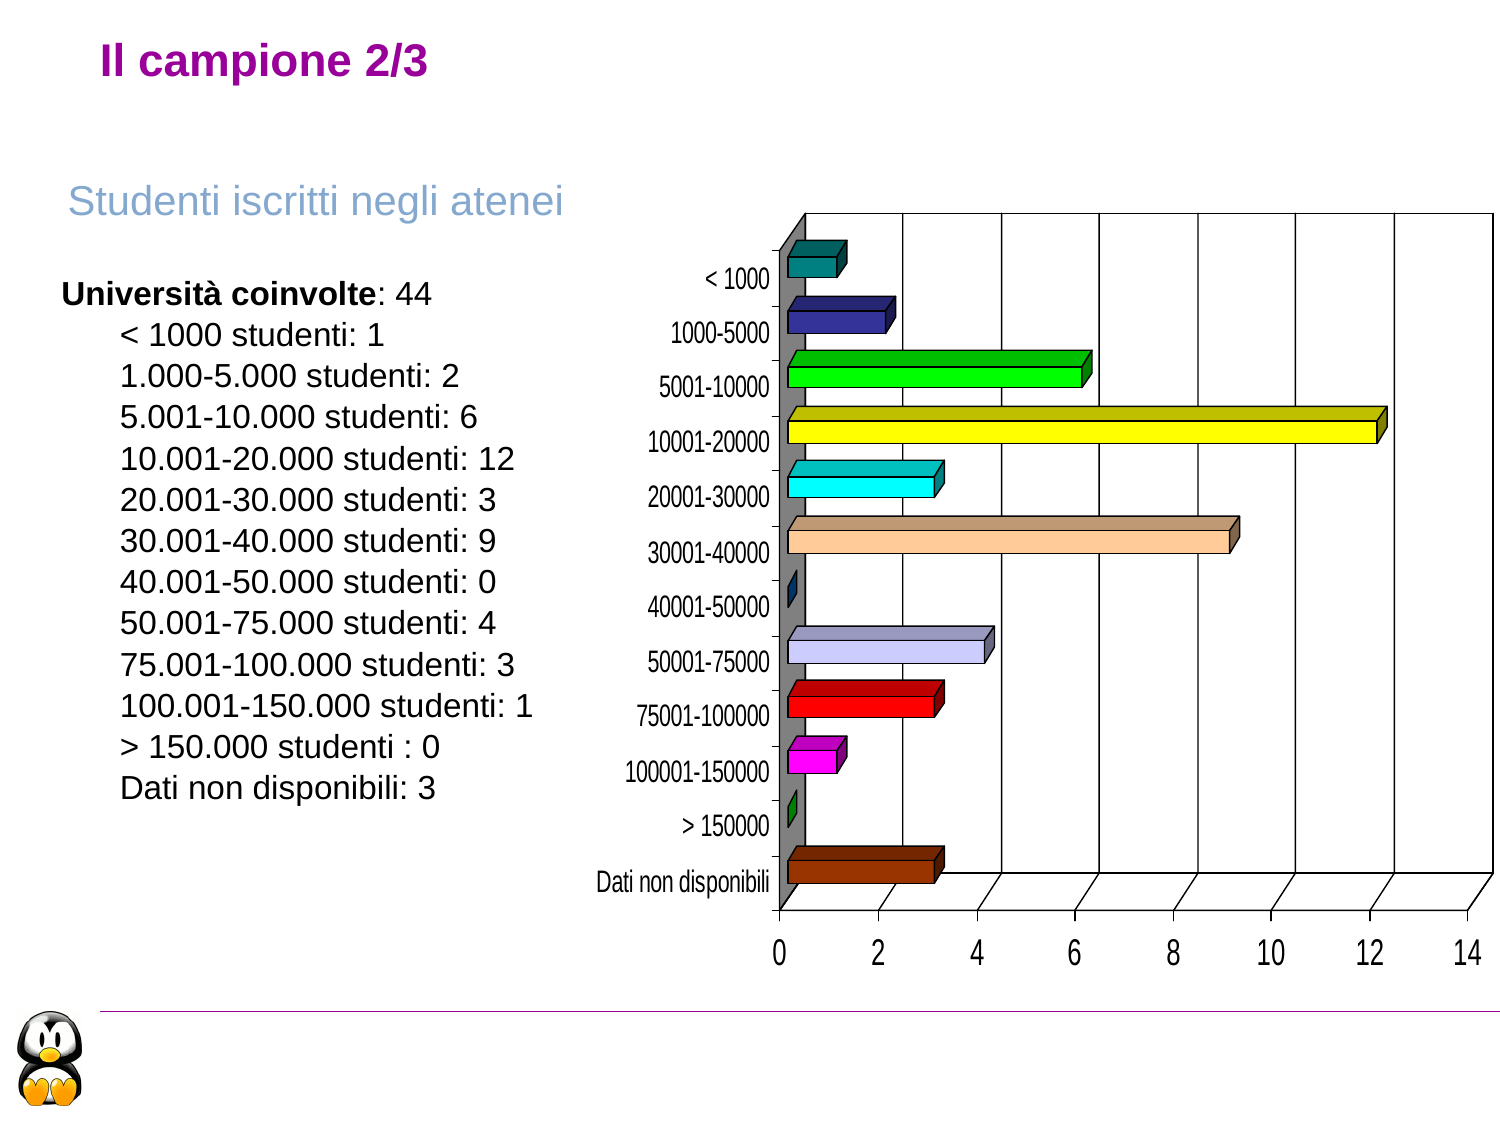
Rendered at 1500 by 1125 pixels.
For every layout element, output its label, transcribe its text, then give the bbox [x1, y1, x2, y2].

title Il campione 2/3 [99, 35, 1075, 149]
chart [584, 151, 1500, 1035]
picture [17, 1011, 82, 1106]
text_box Studenti iscritti negli atenei Università coinvolte: 44 < 1000 studenti: 1 1.000-5.000 studenti: 2 5.001-10.000 studenti: 6 10.001-20.000 studenti: 12 20.001-30.000 studenti: 3 30.001-40.000 studenti: 9 40.001-50.000 studenti: 0 50.001-75.000 studenti: 4 75.001-100.000 studenti: 3 100.001-150.000 studenti: 1 > 150.000 studenti : 0 Dati non disponibili: 3 [0, 174, 584, 870]
